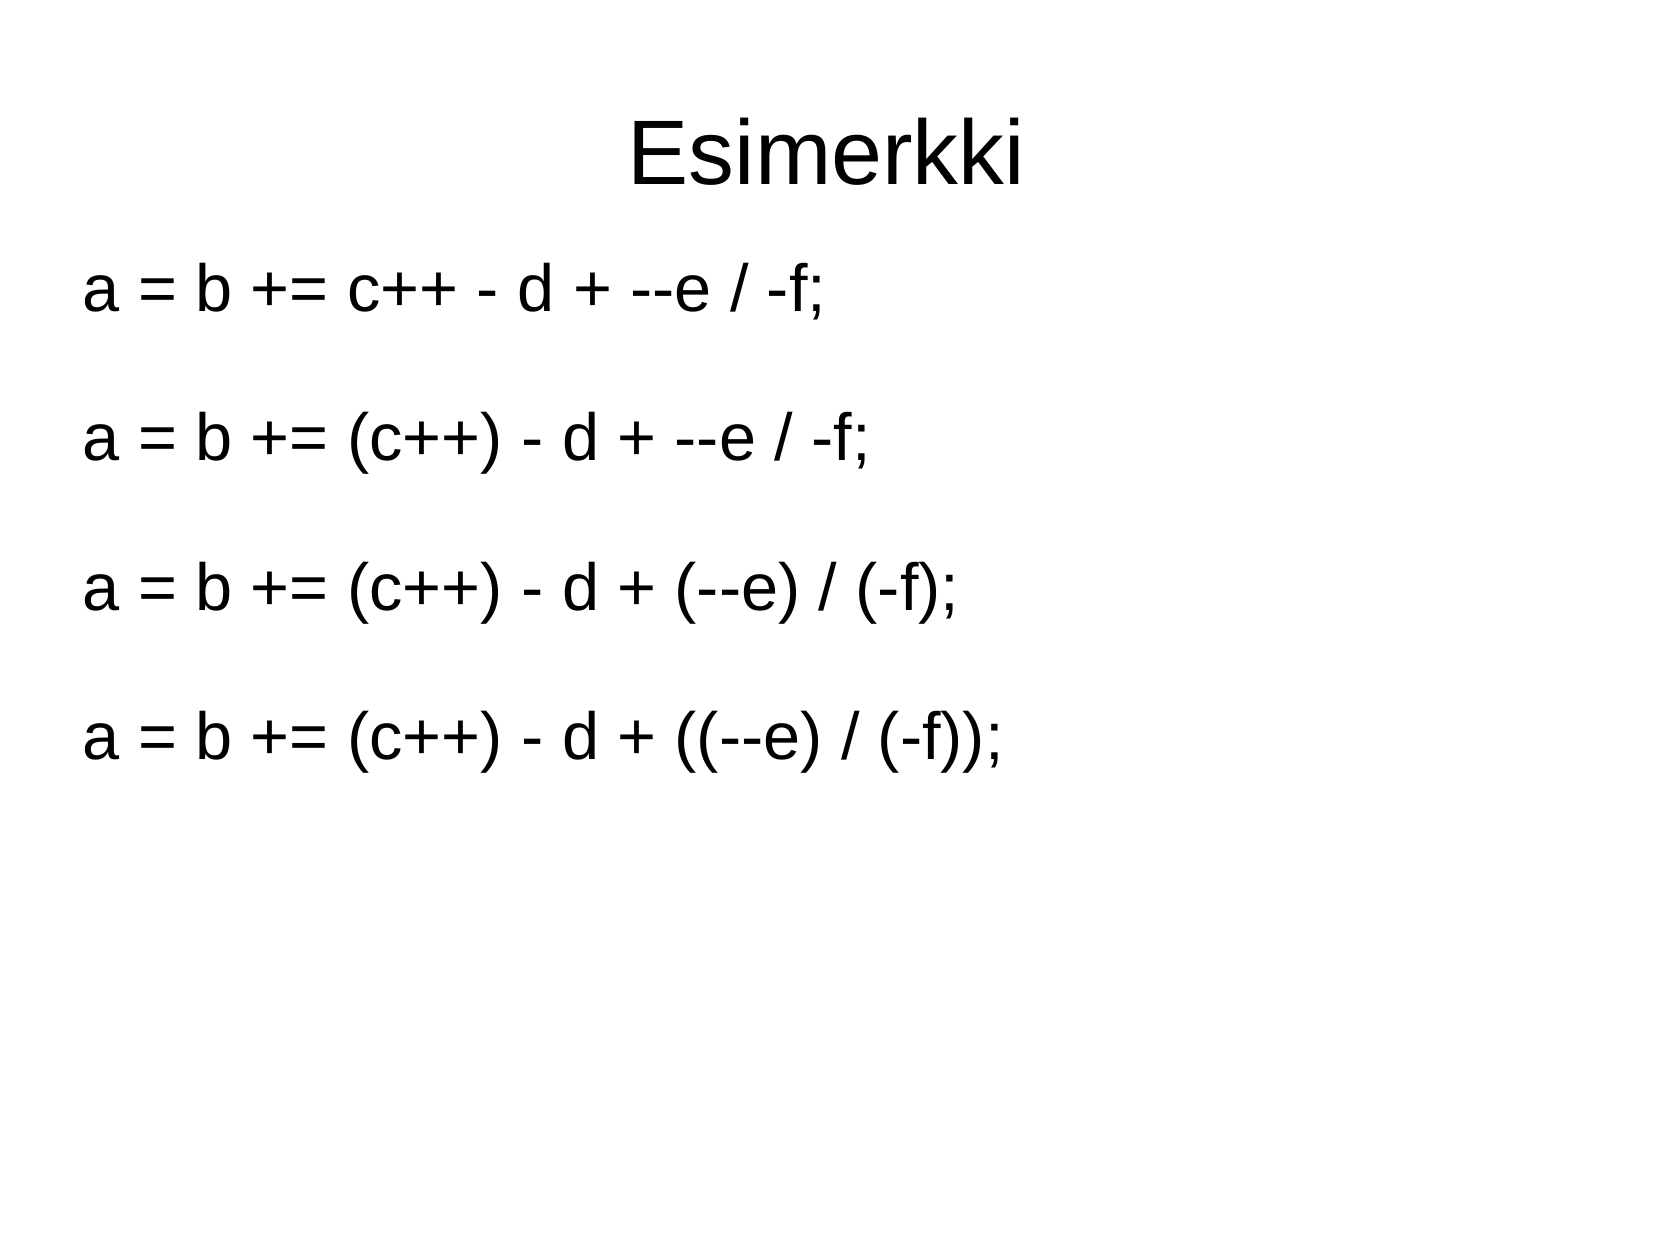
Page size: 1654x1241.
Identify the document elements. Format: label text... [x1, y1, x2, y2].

subtitle a = b += c++ - d + --e / -f; a = b += (c++) - d + --e / -f; a = b += (c++) - d + (--e) / (-f); a = b += (c++) - d + ((--e) / (-f)); [82, 250, 1571, 1149]
title Esimerkki [82, 49, 1571, 250]
